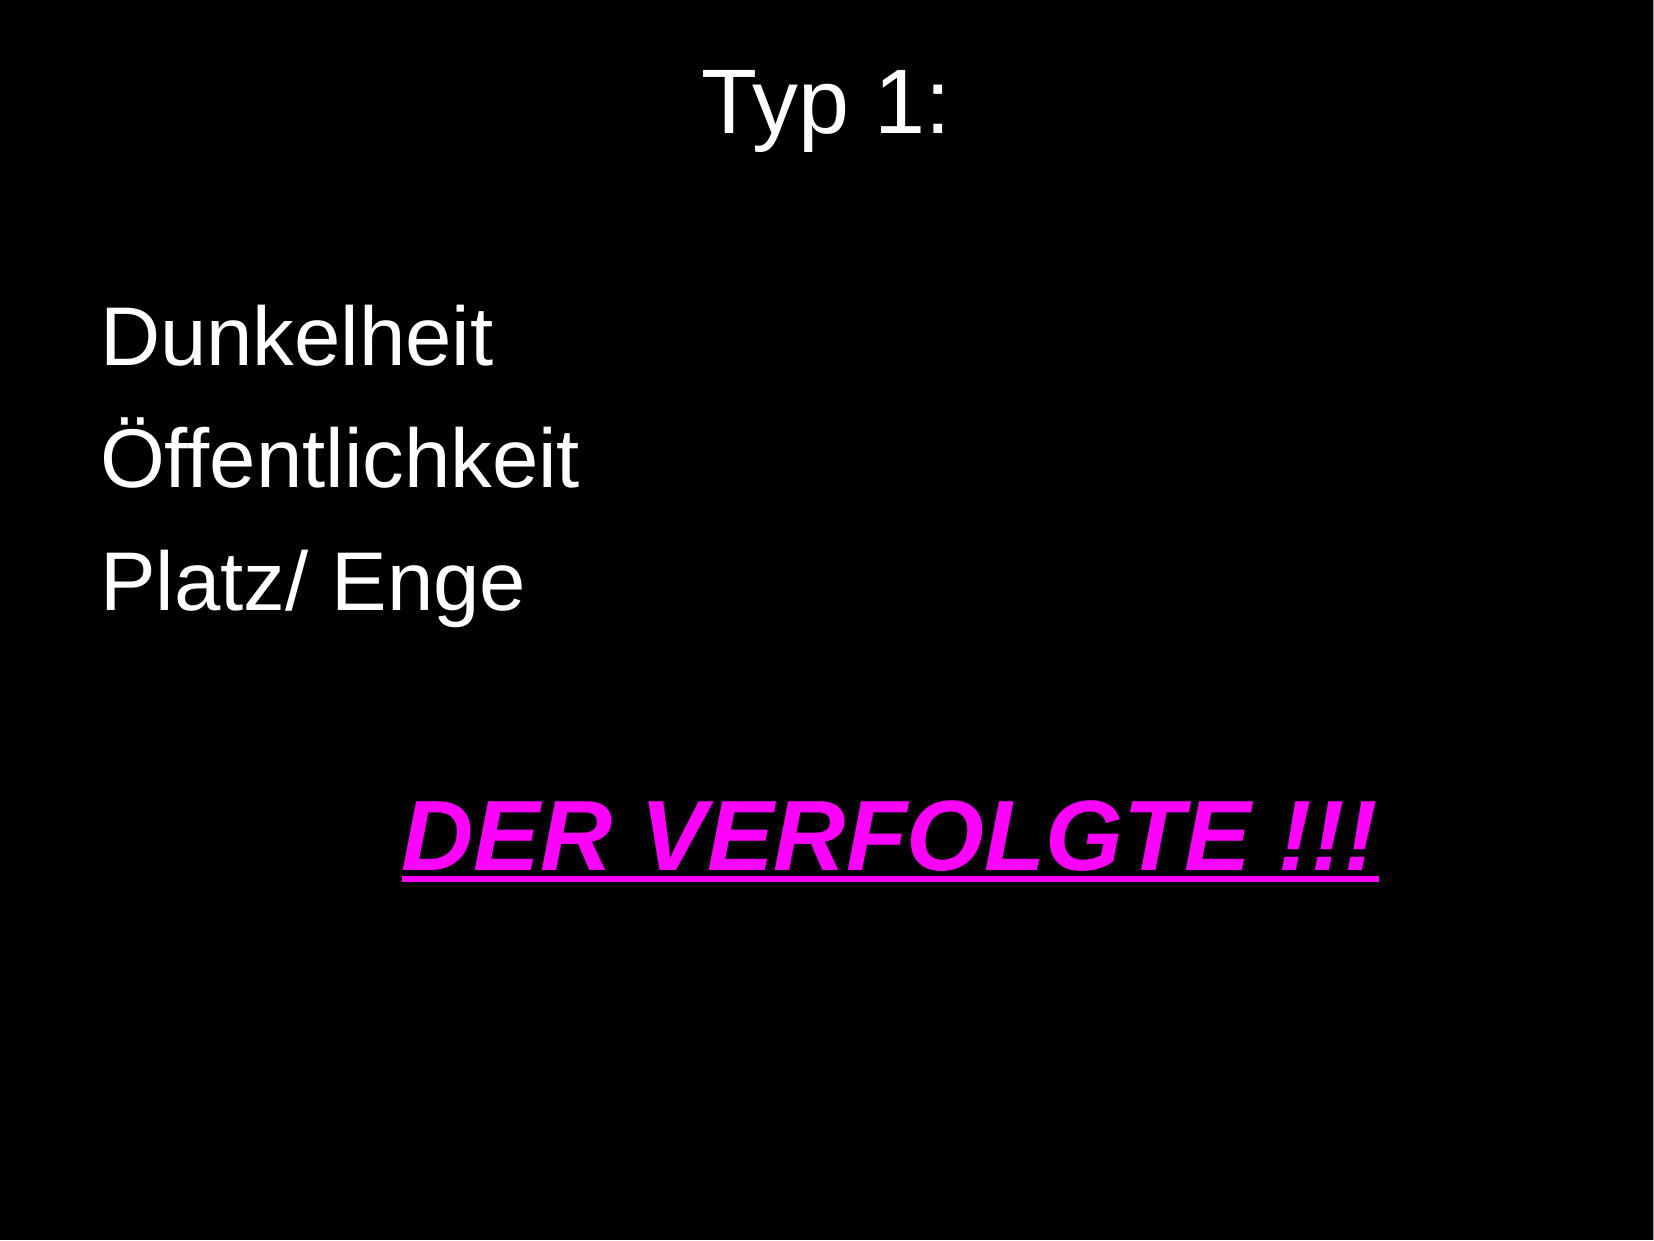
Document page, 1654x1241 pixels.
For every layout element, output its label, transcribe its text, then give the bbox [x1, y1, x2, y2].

title Typ 1: [82, 49, 1571, 257]
list Dunkelheit Öffentlichkeit Platz/ Enge DER VERFOLGTE !!! [82, 290, 1571, 1109]
